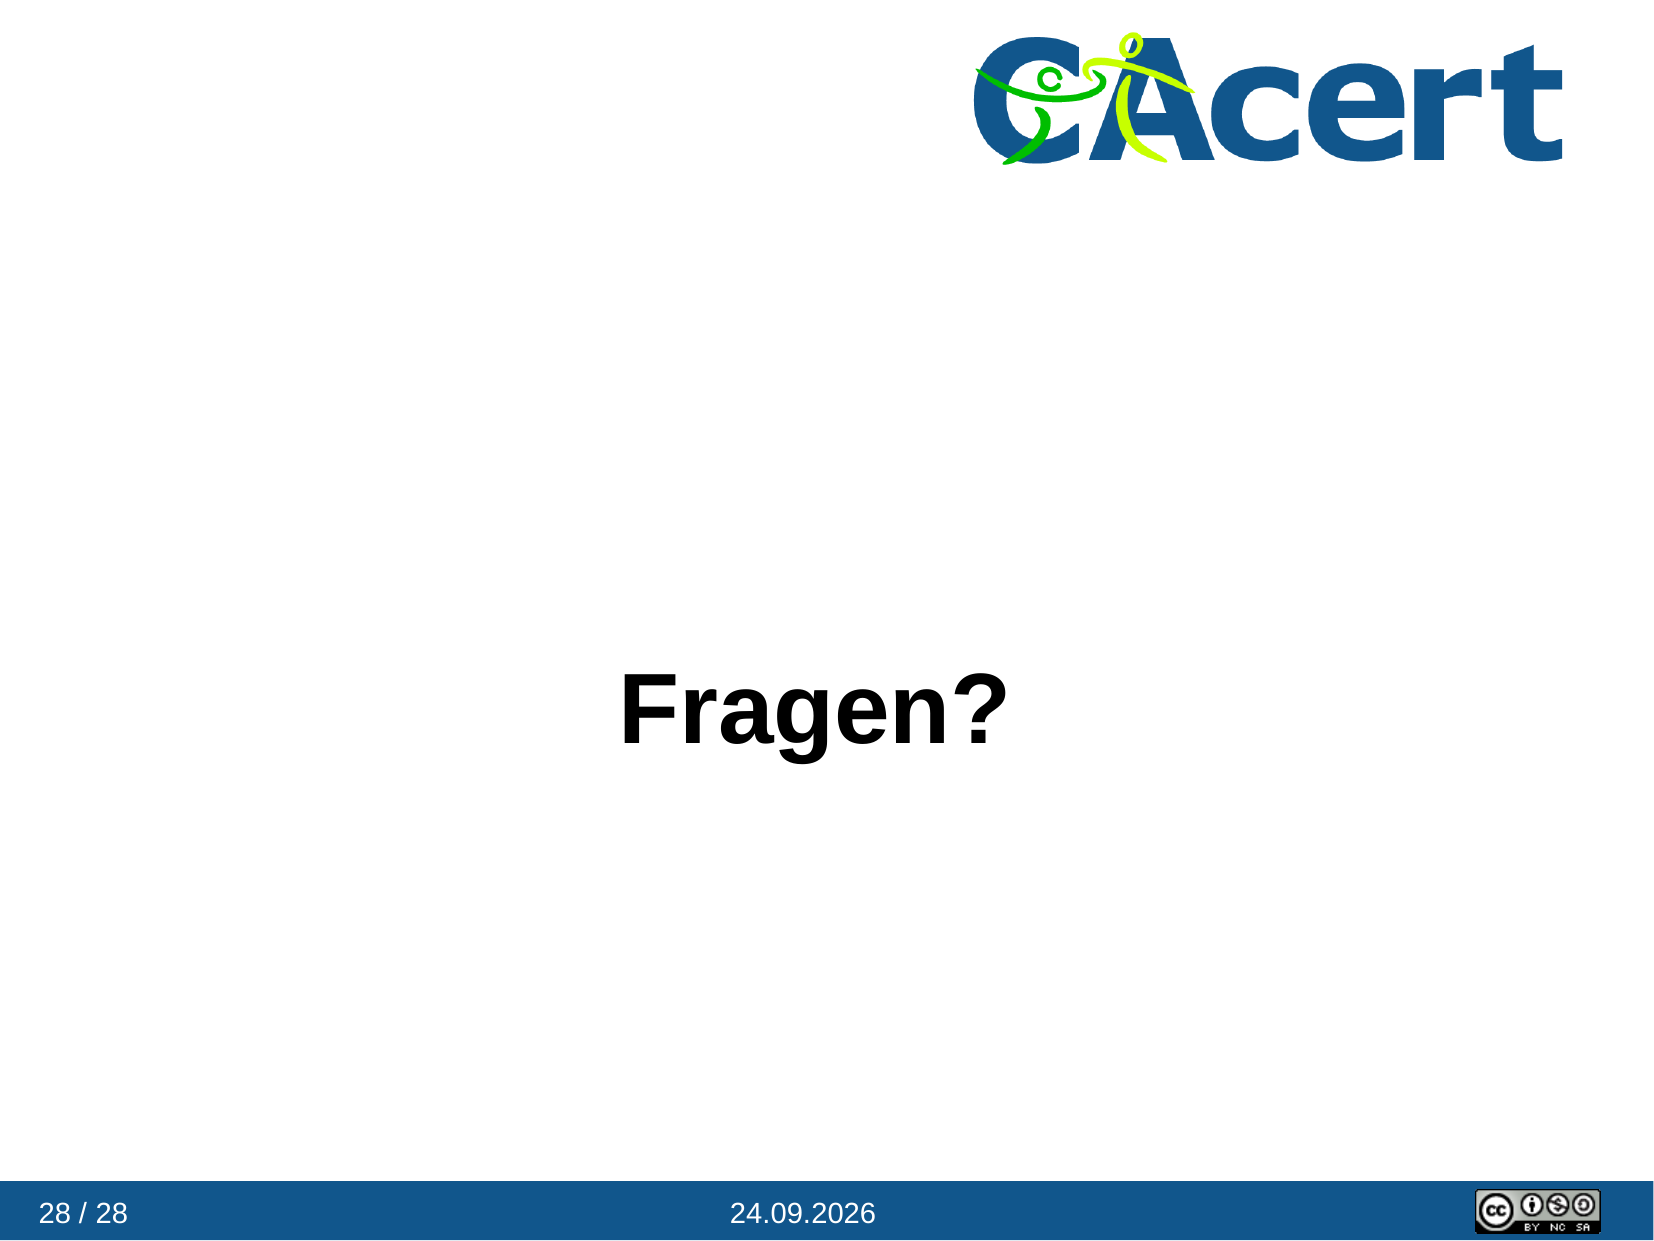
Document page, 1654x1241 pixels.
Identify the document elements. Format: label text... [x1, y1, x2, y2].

picture [972, 30, 1564, 166]
picture [1475, 1189, 1601, 1234]
title Fragen? [70, 295, 1560, 1123]
